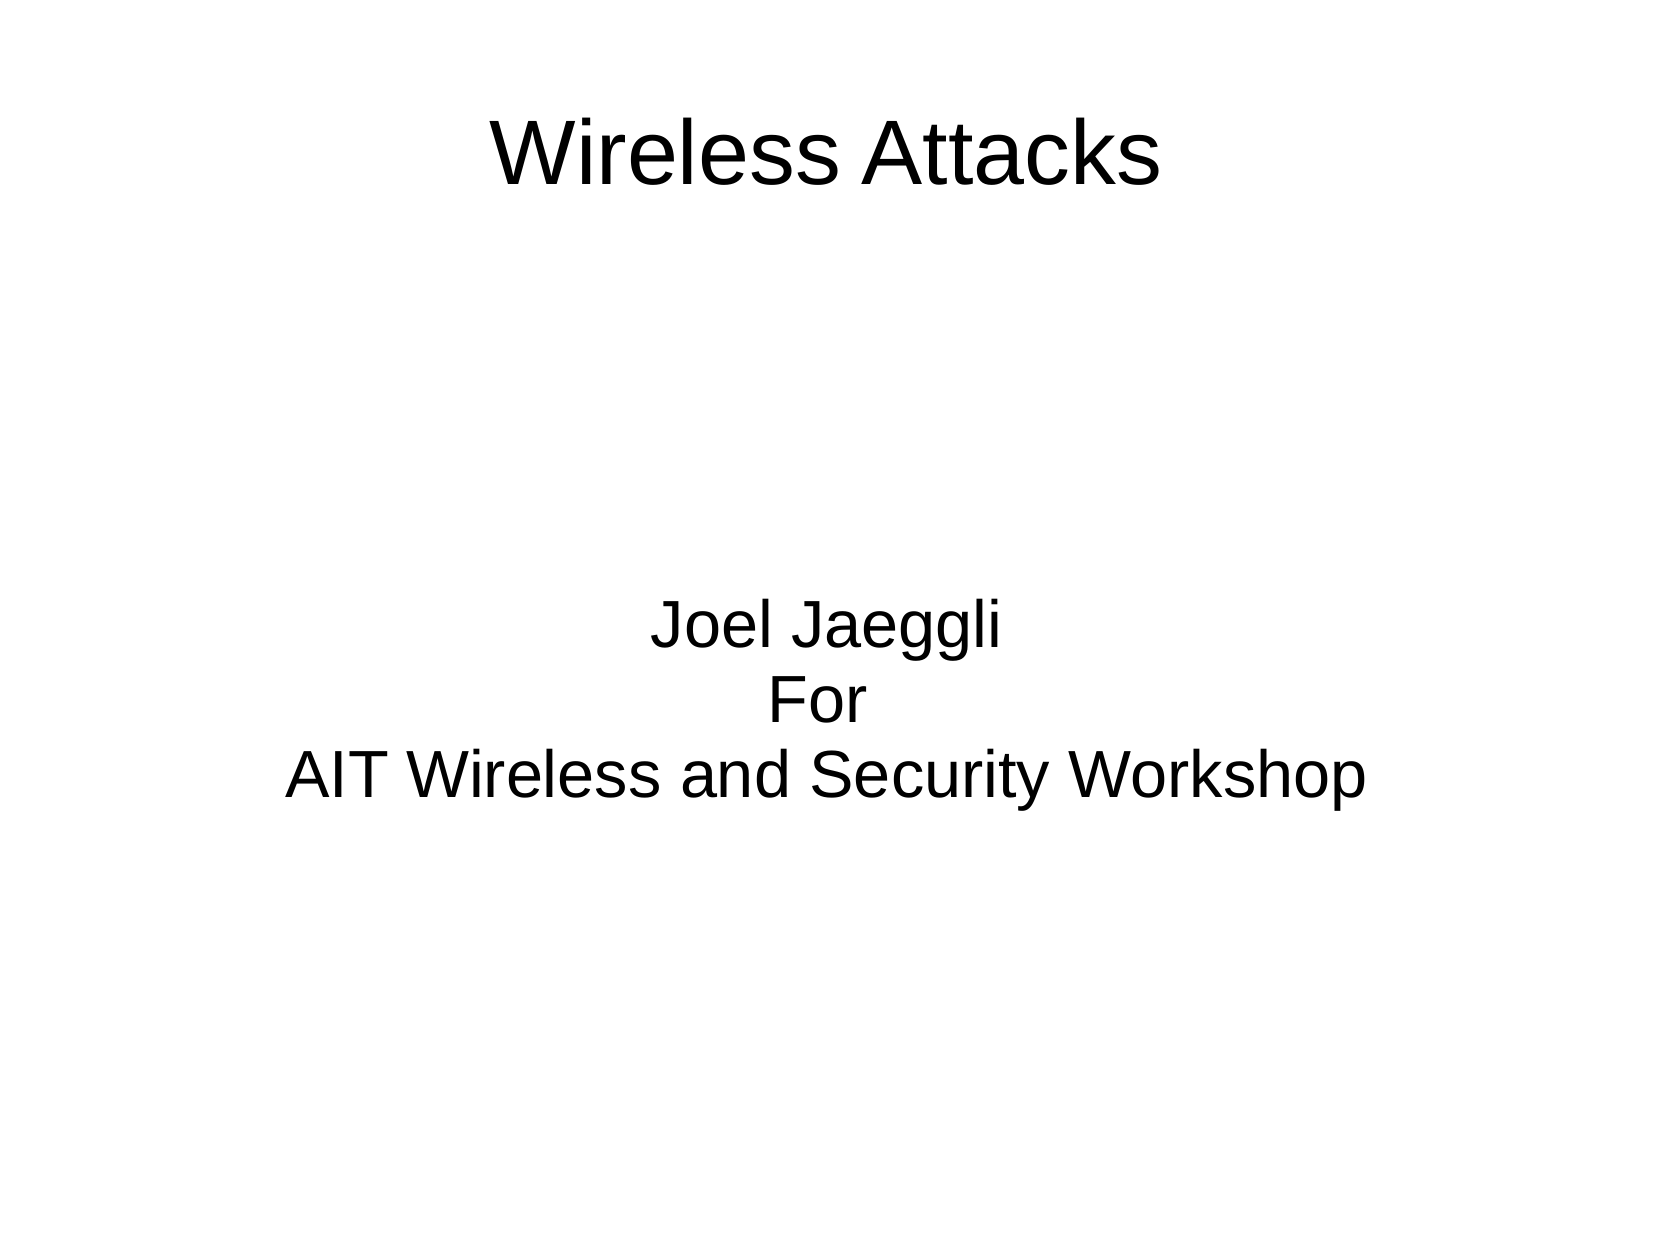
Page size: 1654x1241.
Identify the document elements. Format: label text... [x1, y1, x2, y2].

subtitle Joel Jaeggli For AIT Wireless and Security Workshop [82, 297, 1571, 1102]
title Wireless Attacks [82, 56, 1571, 250]
